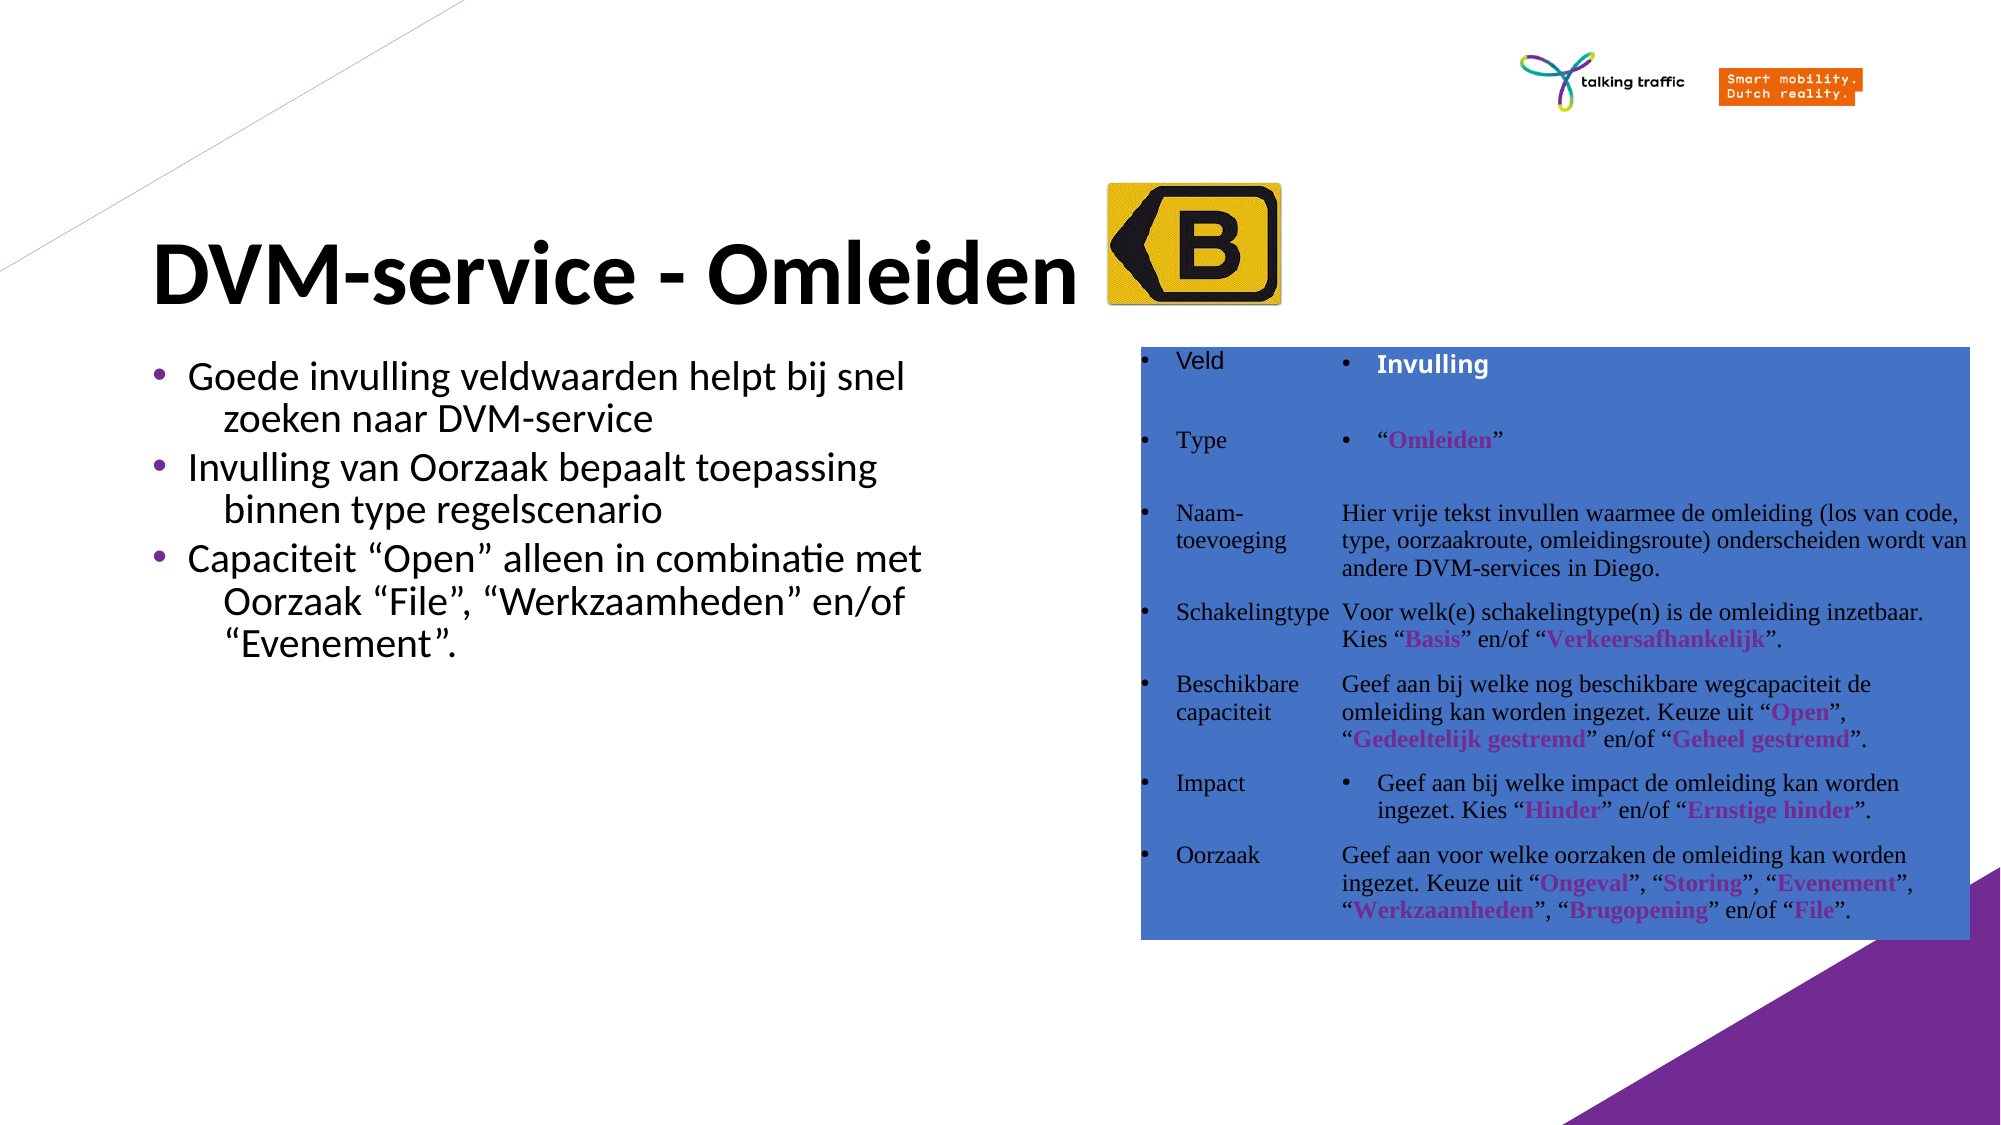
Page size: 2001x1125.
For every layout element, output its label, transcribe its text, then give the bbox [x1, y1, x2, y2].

table_cell Impact [1141, 769, 1342, 841]
list Goede invulling veldwaarden helpt bij snel zoeken naar DVM-service Invulling van Oorzaak bepaalt toepassing binnen type regelscenario Capaciteit “Open” alleen in combinatie met Oorzaak “File”, “Werkzaamheden” en/of “Evenement”. [137, 356, 1000, 1014]
table_cell Geef aan bij welke impact de omleiding kan worden ingezet. Kies “Hinder” en/of “Ernstige hinder”. [1342, 769, 1970, 841]
table_cell Geef aan voor welke oorzaken de omleiding kan worden ingezet. Keuze uit “Ongeval”, “Storing”, “Evenement”, “Werkzaamheden”, “Brugopening” en/of “File”. [1342, 841, 1970, 940]
table_cell Schakelingtype [1141, 598, 1342, 670]
table_cell Geef aan bij welke nog beschikbare wegcapaciteit de omleiding kan worden ingezet. Keuze uit “Open”, “Gedeeltelijk gestremd” en/of “Geheel gestremd”. [1342, 670, 1970, 769]
table_cell Oorzaak [1141, 841, 1342, 940]
table_cell Type [1141, 427, 1342, 499]
table_cell Voor welk(e) schakelingtype(n) is de omleiding inzetbaar. Kies “Basis” en/of “Verkeersafhankelijk”. [1342, 598, 1970, 670]
table_cell Naam-toevoeging [1141, 499, 1342, 598]
table_header Invulling [1342, 347, 1970, 427]
picture [1106, 182, 1282, 306]
title DVM-service - Omleiden [137, 165, 1863, 332]
table_cell Beschikbare capaciteit [1141, 670, 1342, 769]
table_cell Hier vrije tekst invullen waarmee de omleiding (los van code, type, oorzaakroute, omleidingsroute) onderscheiden wordt van andere DVM-services in Diego. [1342, 499, 1970, 598]
table_cell “Omleiden” [1342, 427, 1970, 499]
table_header Veld [1141, 347, 1342, 427]
text_box 54 [1412, 1042, 1863, 1103]
